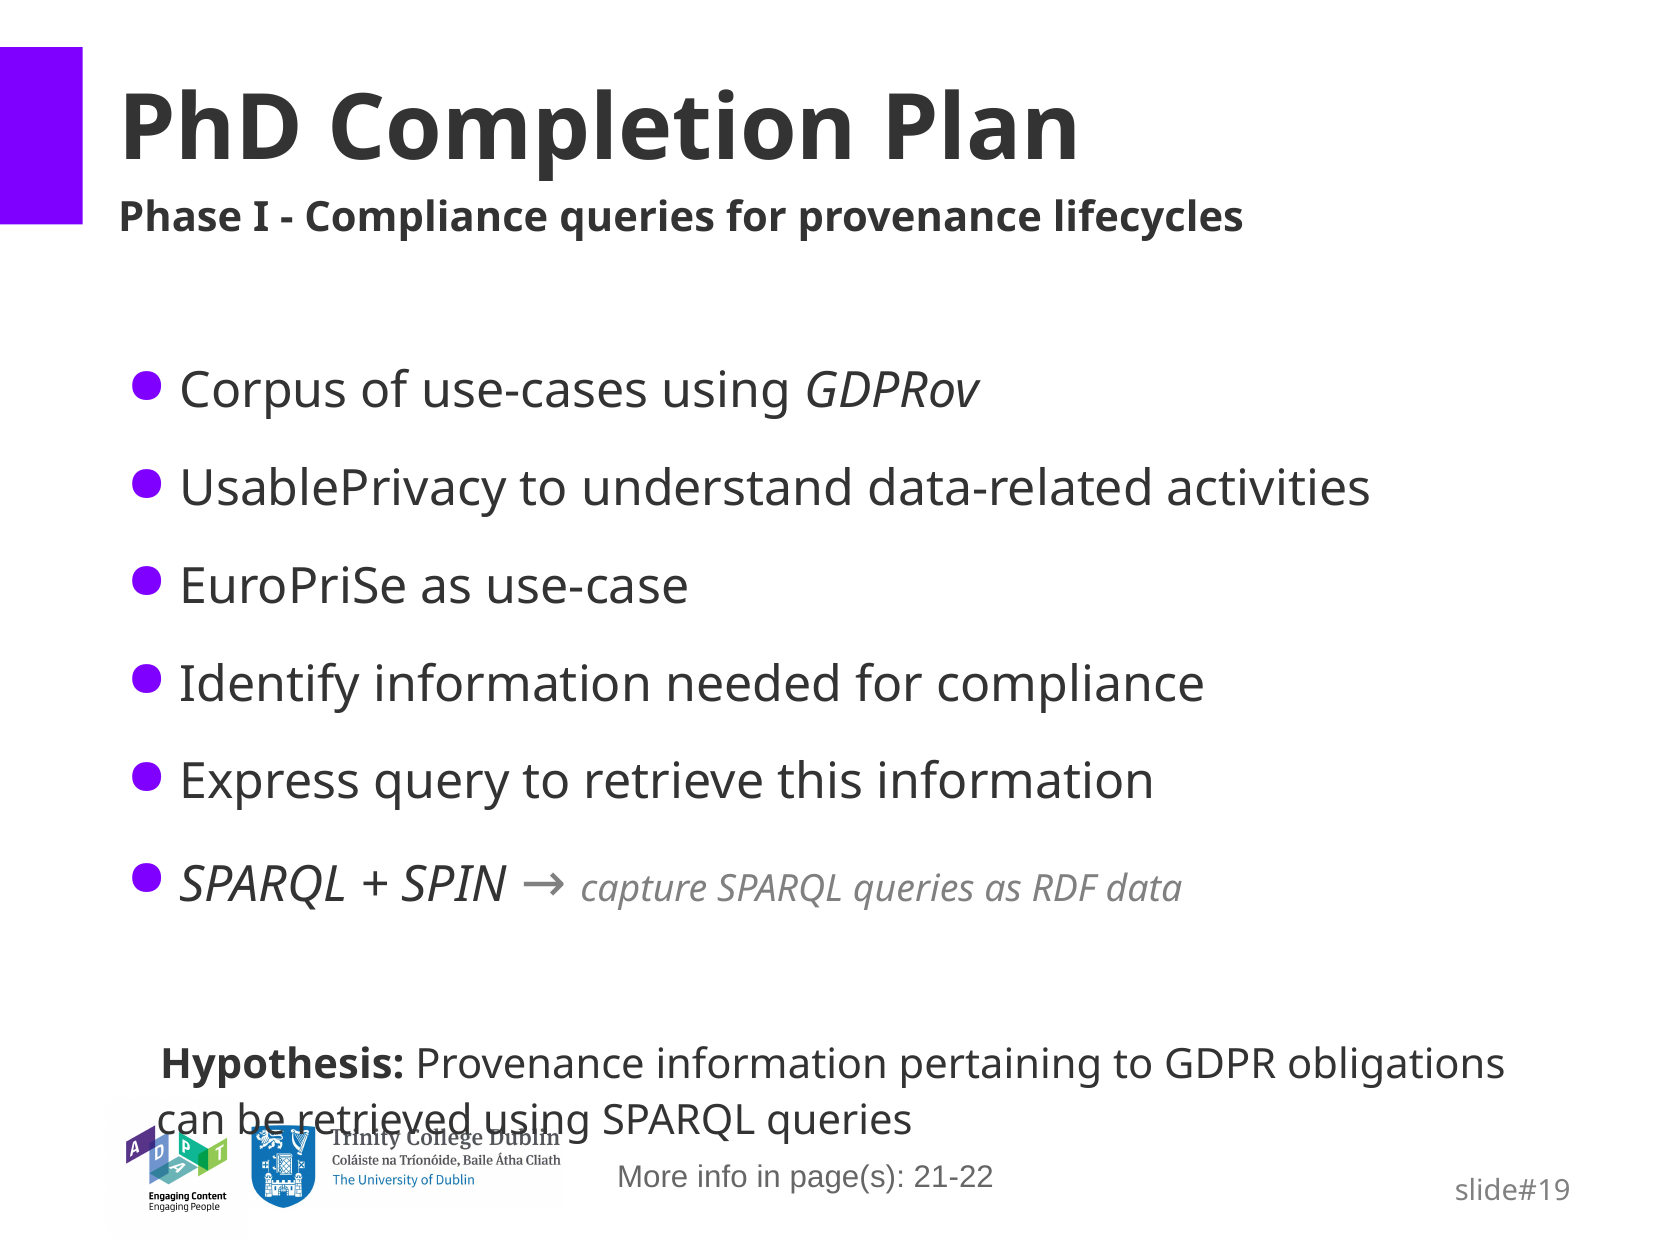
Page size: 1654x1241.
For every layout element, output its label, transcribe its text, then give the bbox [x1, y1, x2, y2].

title PhD Completion Plan Phase I - Compliance queries for provenance lifecycles [118, 49, 1571, 257]
picture [410, 1122, 415, 1131]
picture [243, 1115, 247, 1131]
picture [452, 1122, 464, 1131]
picture [248, 1122, 564, 1211]
list Corpus of use-cases using GDPRov UsablePrivacy to understand data-related activities EuroPriSe as use-case Identify information needed for compliance Express query to retrieve this information SPARQL + SPIN → capture SPARQL queries as RDF data Hypothesis: Provenance information pertaining to GDPR obligations can be retrieved using SPARQL queries [118, 354, 1536, 1074]
picture [106, 1098, 247, 1239]
picture [248, 1122, 256, 1131]
text_box More info in page(s): 21-22 [602, 1151, 1418, 1202]
picture [490, 1122, 502, 1131]
